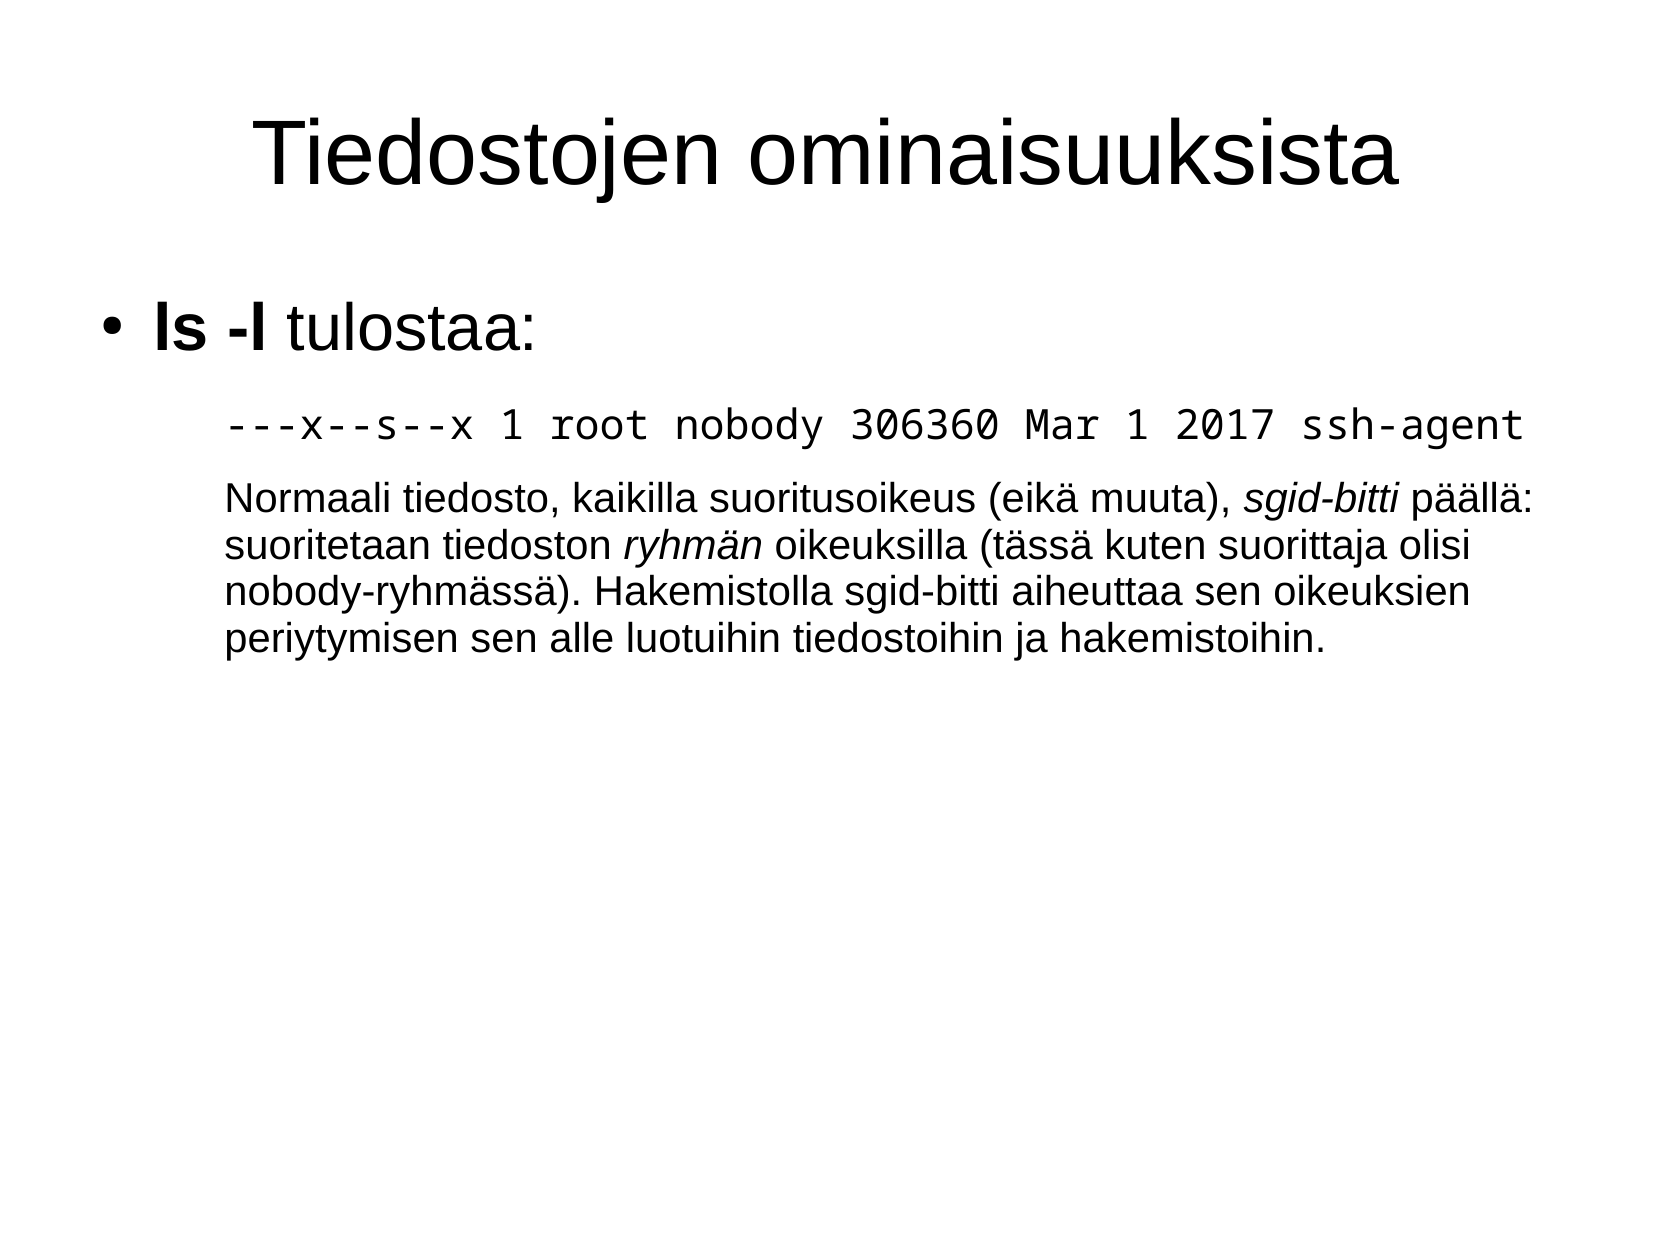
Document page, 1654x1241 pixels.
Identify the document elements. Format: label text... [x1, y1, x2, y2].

list ls -l tulostaa: ---x--s--x 1 root nobody 306360 Mar 1 2017 ssh-agent Normaali tiedosto, kaikilla suoritusoikeus (eikä muuta), sgid-bitti päällä: suoritetaan tiedoston ryhmän oikeuksilla (tässä kuten suorittaja olisi nobody-ryhmässä). Hakemistolla sgid-bitti aiheuttaa sen oikeuksien periytymisen sen alle luotuihin tiedostoihin ja hakemistoihin. [82, 290, 1571, 1010]
title Tiedostojen ominaisuuksista [82, 49, 1571, 257]
